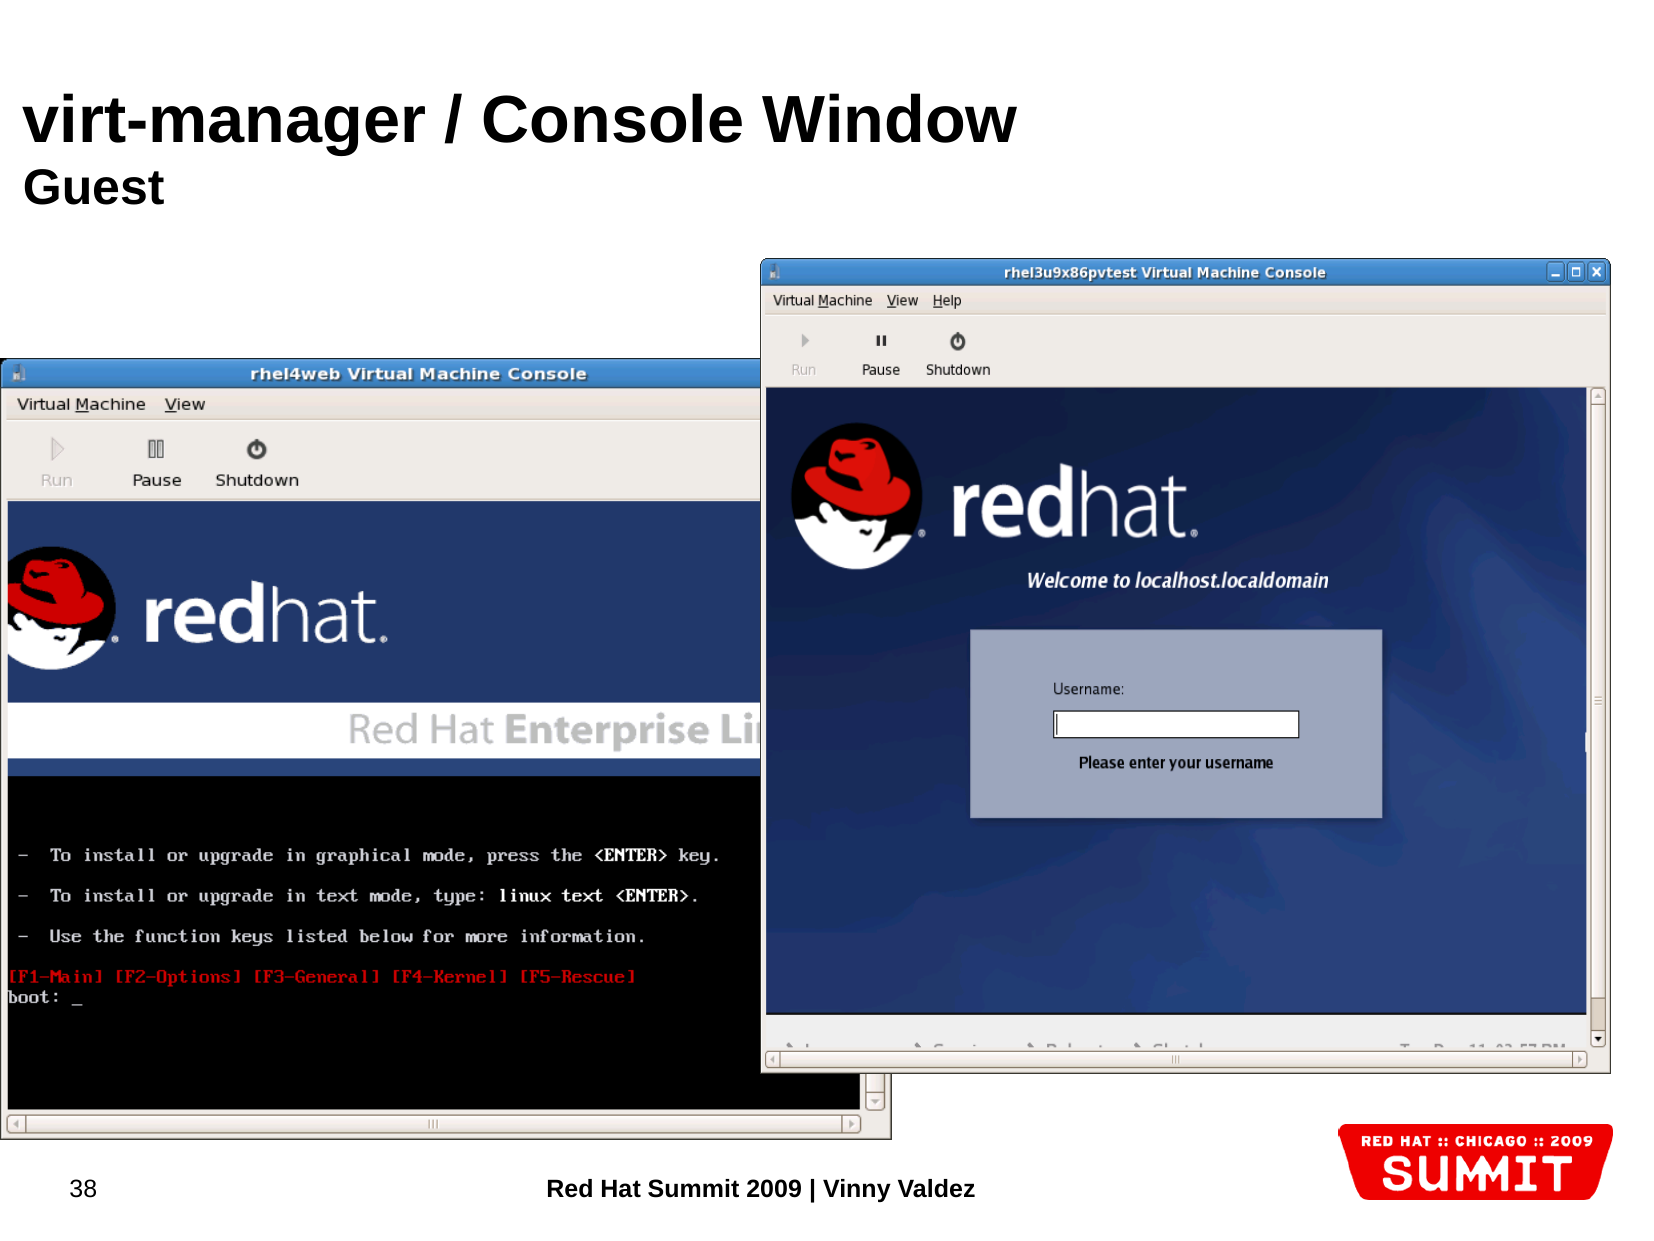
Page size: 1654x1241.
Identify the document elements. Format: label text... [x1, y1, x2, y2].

title virt-manager / Console Window Guest [22, 80, 1586, 214]
picture [0, 258, 1611, 1140]
picture [1338, 1124, 1613, 1200]
